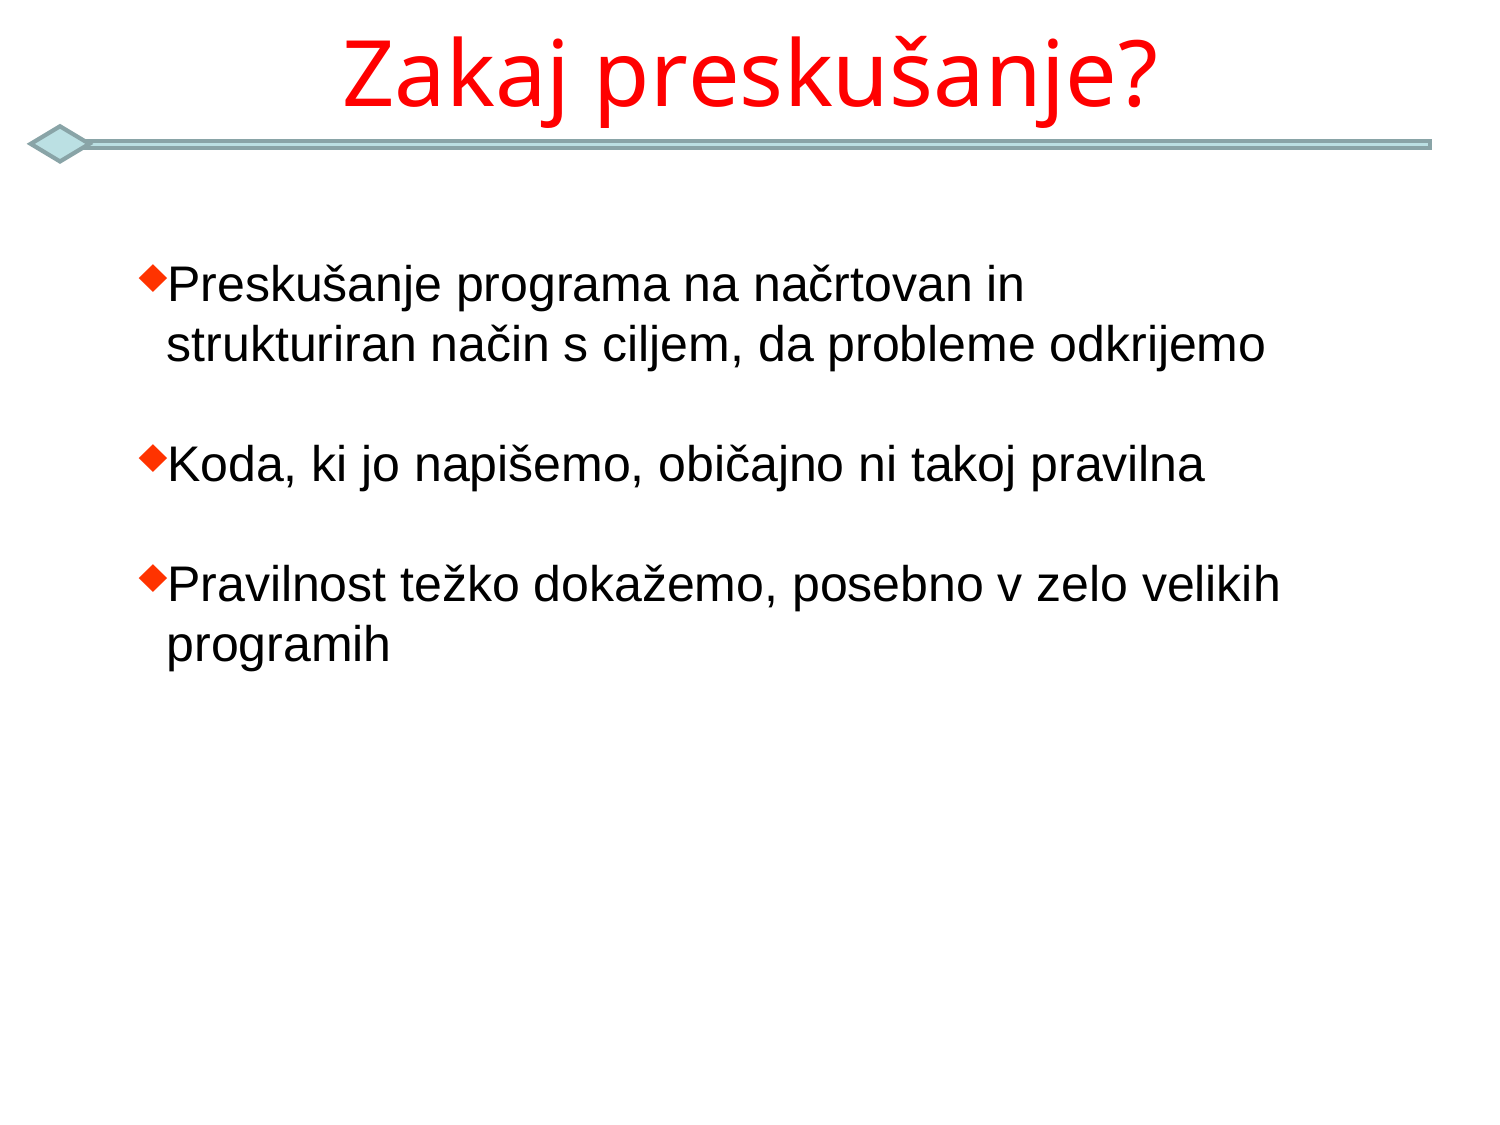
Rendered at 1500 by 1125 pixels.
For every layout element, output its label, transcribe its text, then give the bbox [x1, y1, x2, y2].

text_box Preskušanje programa na načrtovan in strukturiran način s ciljem, da probleme odkrijemo Koda, ki jo napišemo, običajno ni takoj pravilna Pravilnost težko dokažemo, posebno v zelo velikih programih [123, 243, 1388, 679]
title Zakaj preskušanje? [75, 0, 1426, 141]
